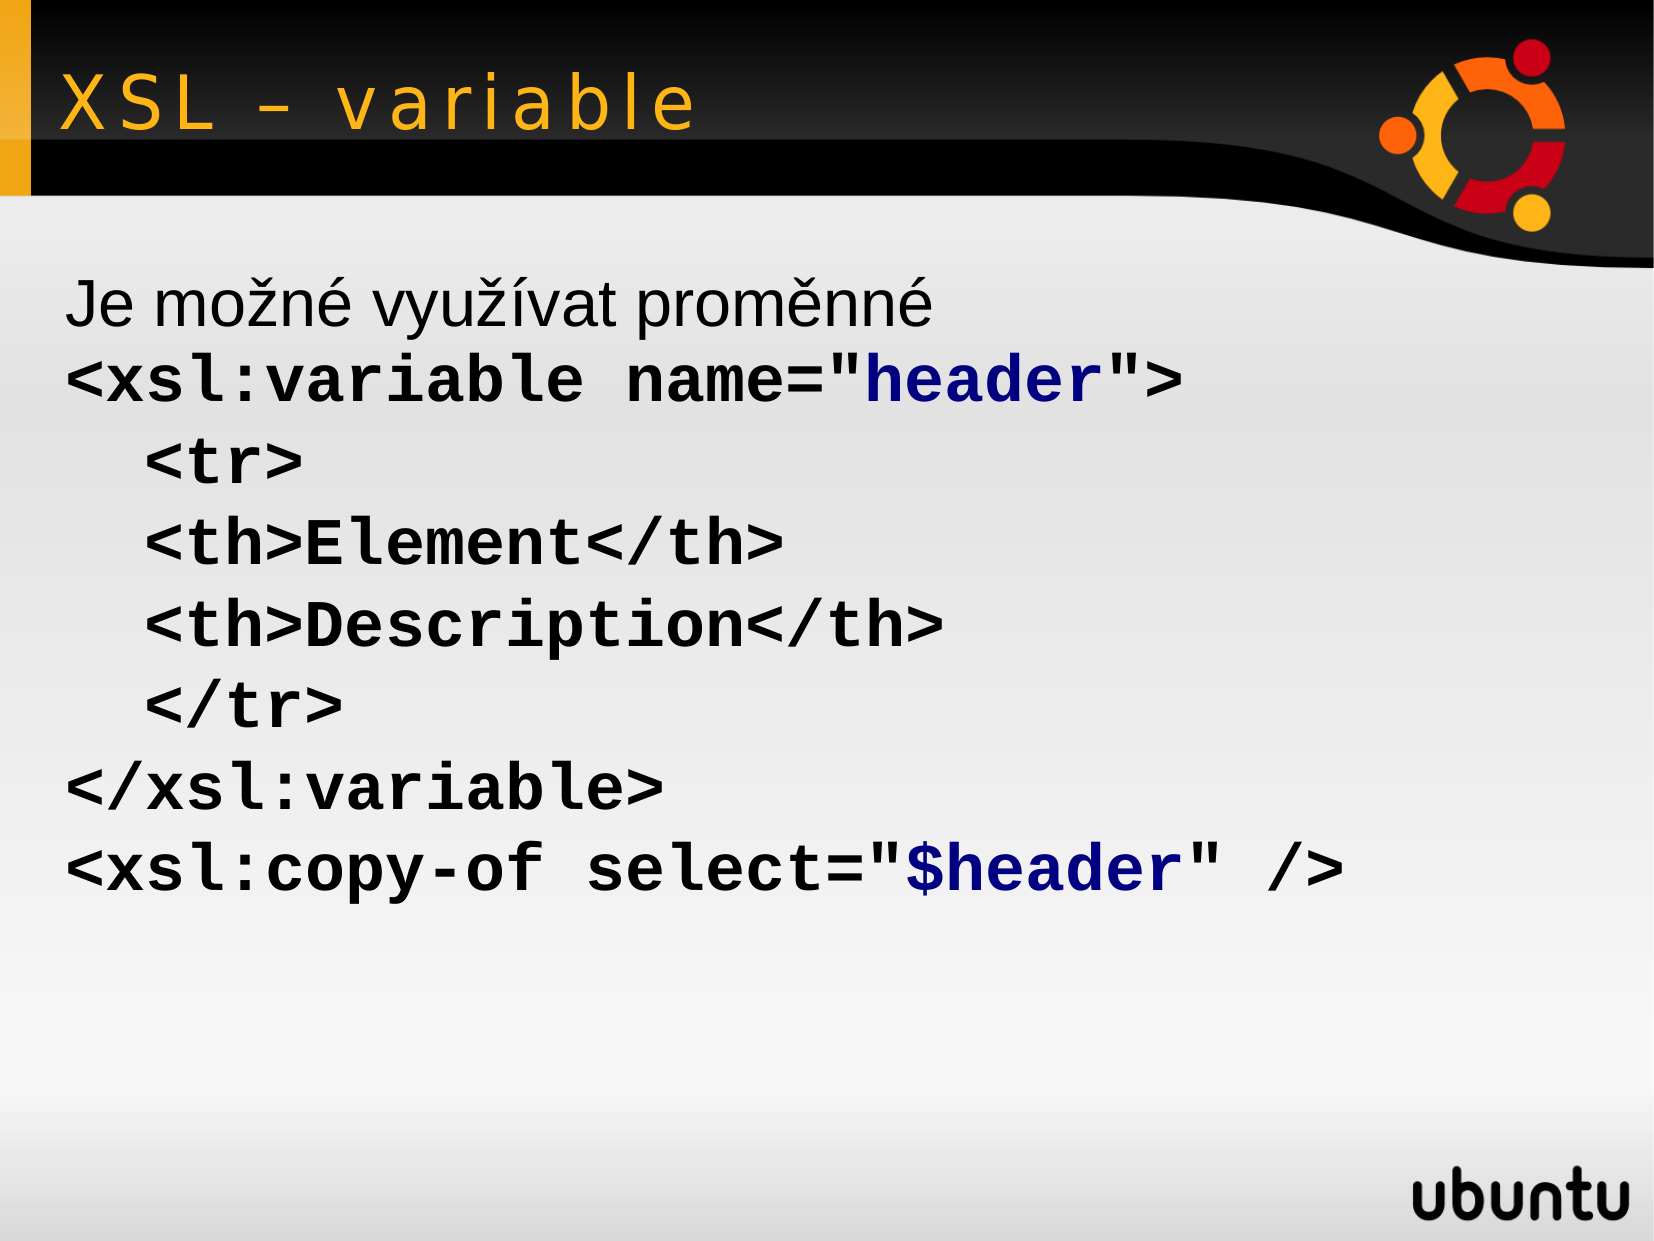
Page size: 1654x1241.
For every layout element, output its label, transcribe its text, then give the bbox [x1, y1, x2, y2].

title XSL – variable [59, 29, 1270, 178]
picture [0, 0, 1654, 1241]
list Je možné využívat proměnné <xsl:variable name="header"> <tr> <th>Element</th> <th>Description</th> </tr> </xsl:variable> <xsl:copy-of select="$header" /> [47, 265, 1536, 1164]
